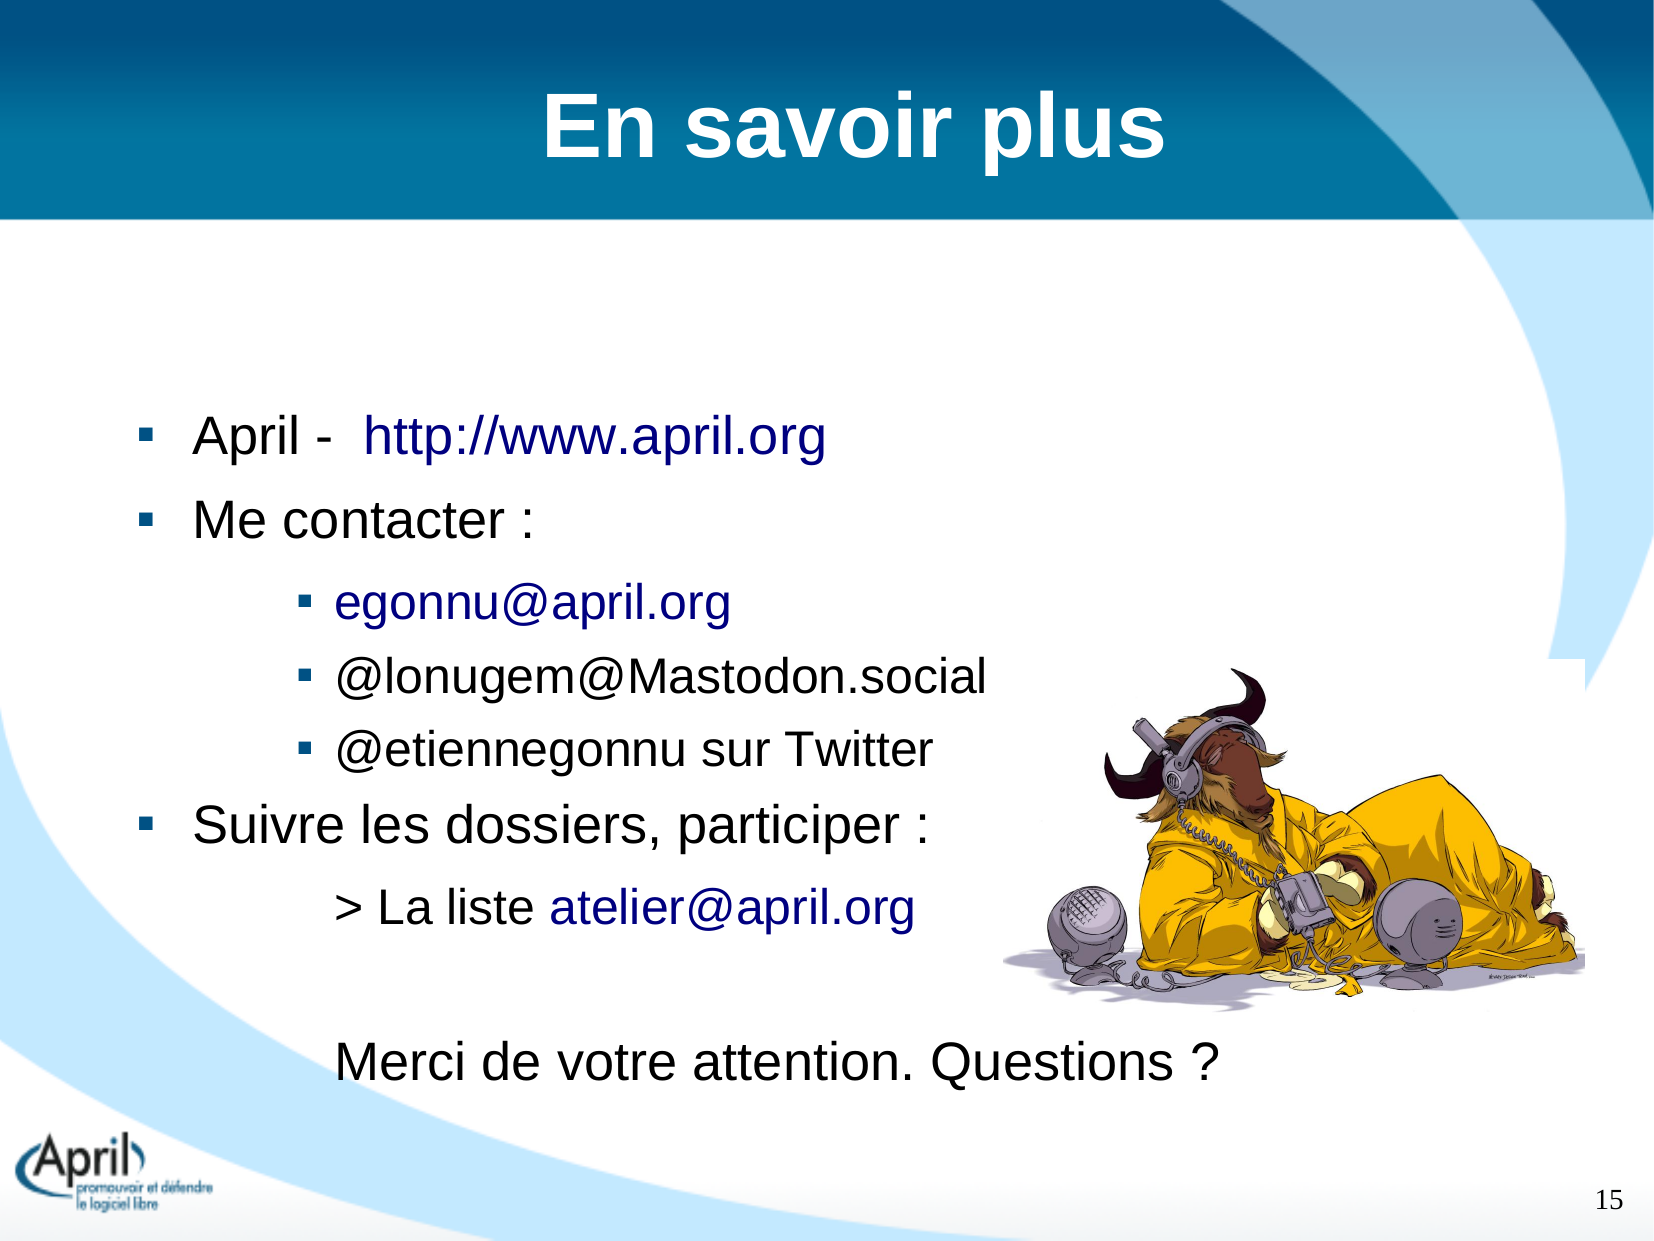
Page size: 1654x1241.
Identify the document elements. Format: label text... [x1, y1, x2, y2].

title En savoir plus [118, 22, 1531, 230]
list April - http://www.april.org Me contacter : egonnu@april.org @lonugem@Mastodon.social @etiennegonnu sur Twitter Suivre les dossiers, participer : > La liste atelier@april.org Merci de votre attention. Questions ? [121, 321, 1534, 1241]
picture [0, 0, 1654, 1241]
